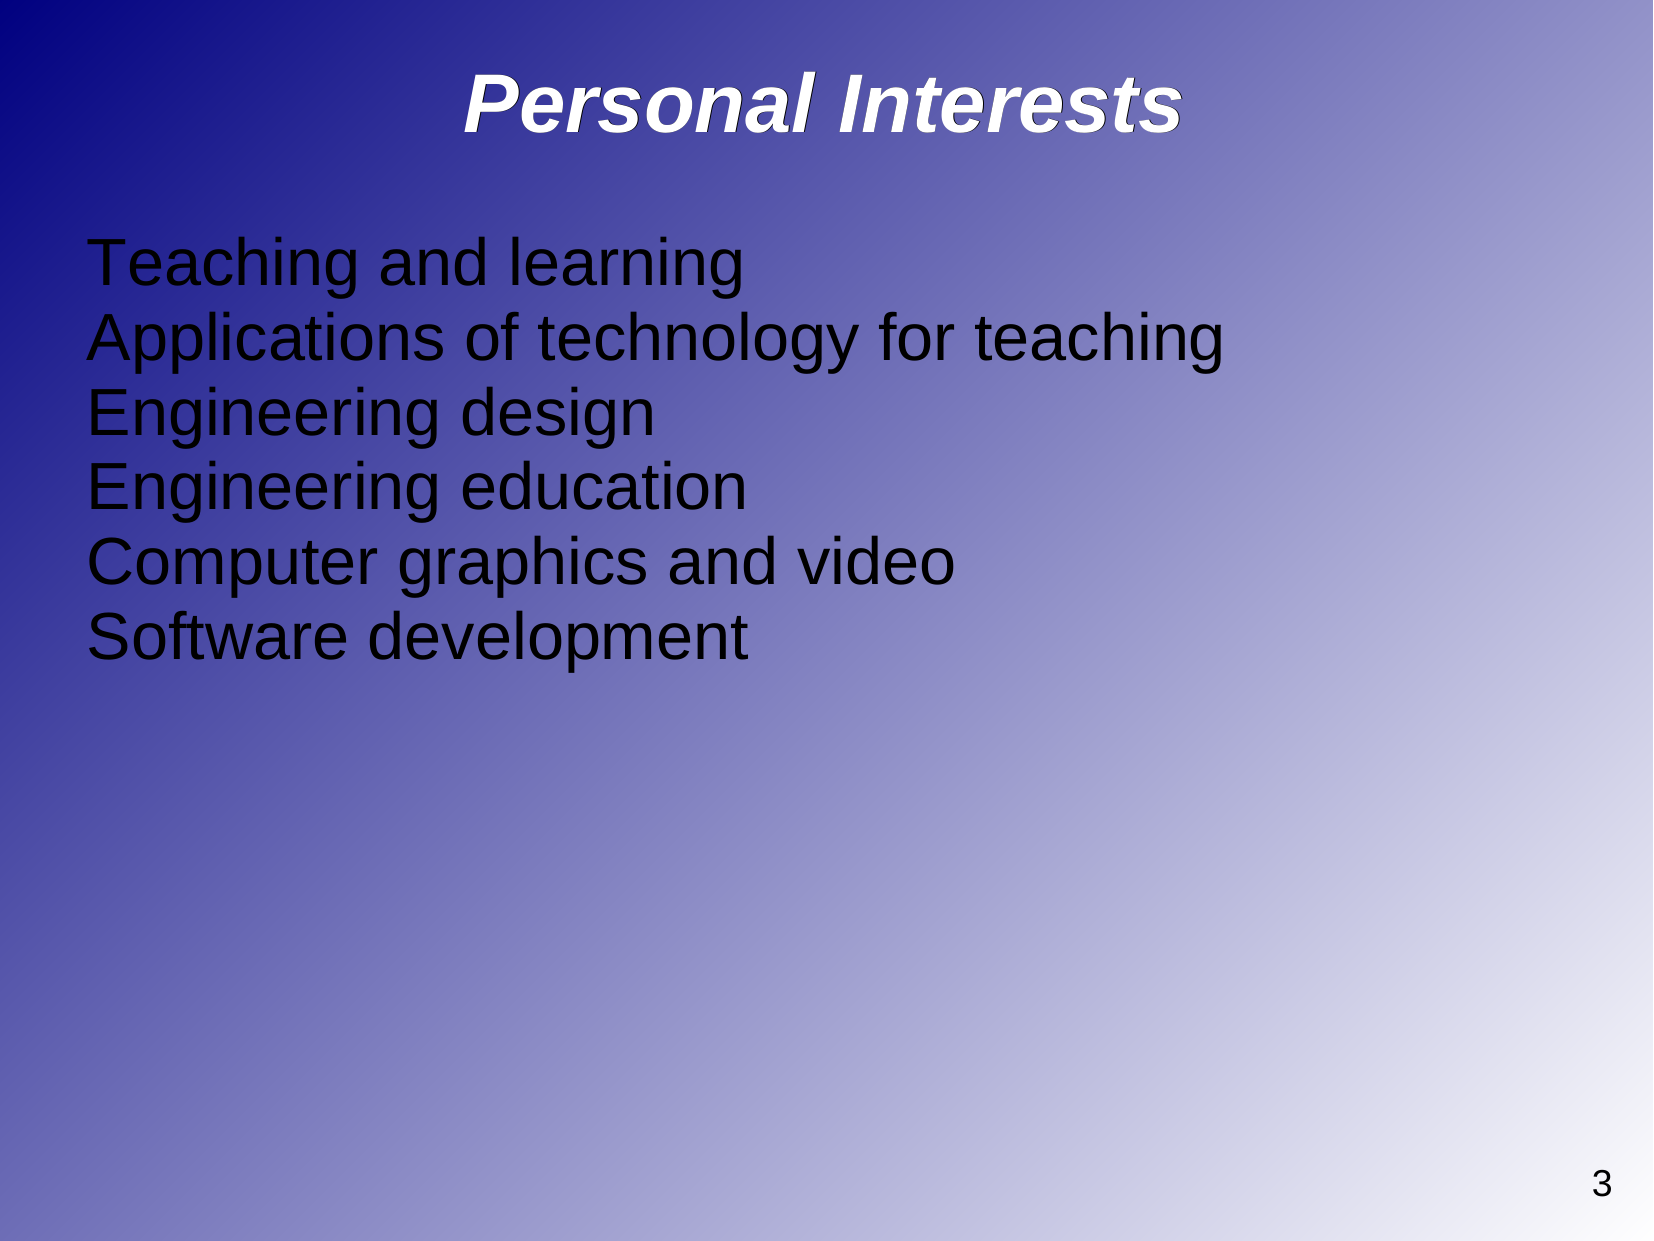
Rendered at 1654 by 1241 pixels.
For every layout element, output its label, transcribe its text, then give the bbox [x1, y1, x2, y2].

title Personal Interests [37, 19, 1612, 188]
list Teaching and learning Applications of technology for teaching Engineering design Engineering education Computer graphics and video Software development [74, 225, 1575, 1163]
